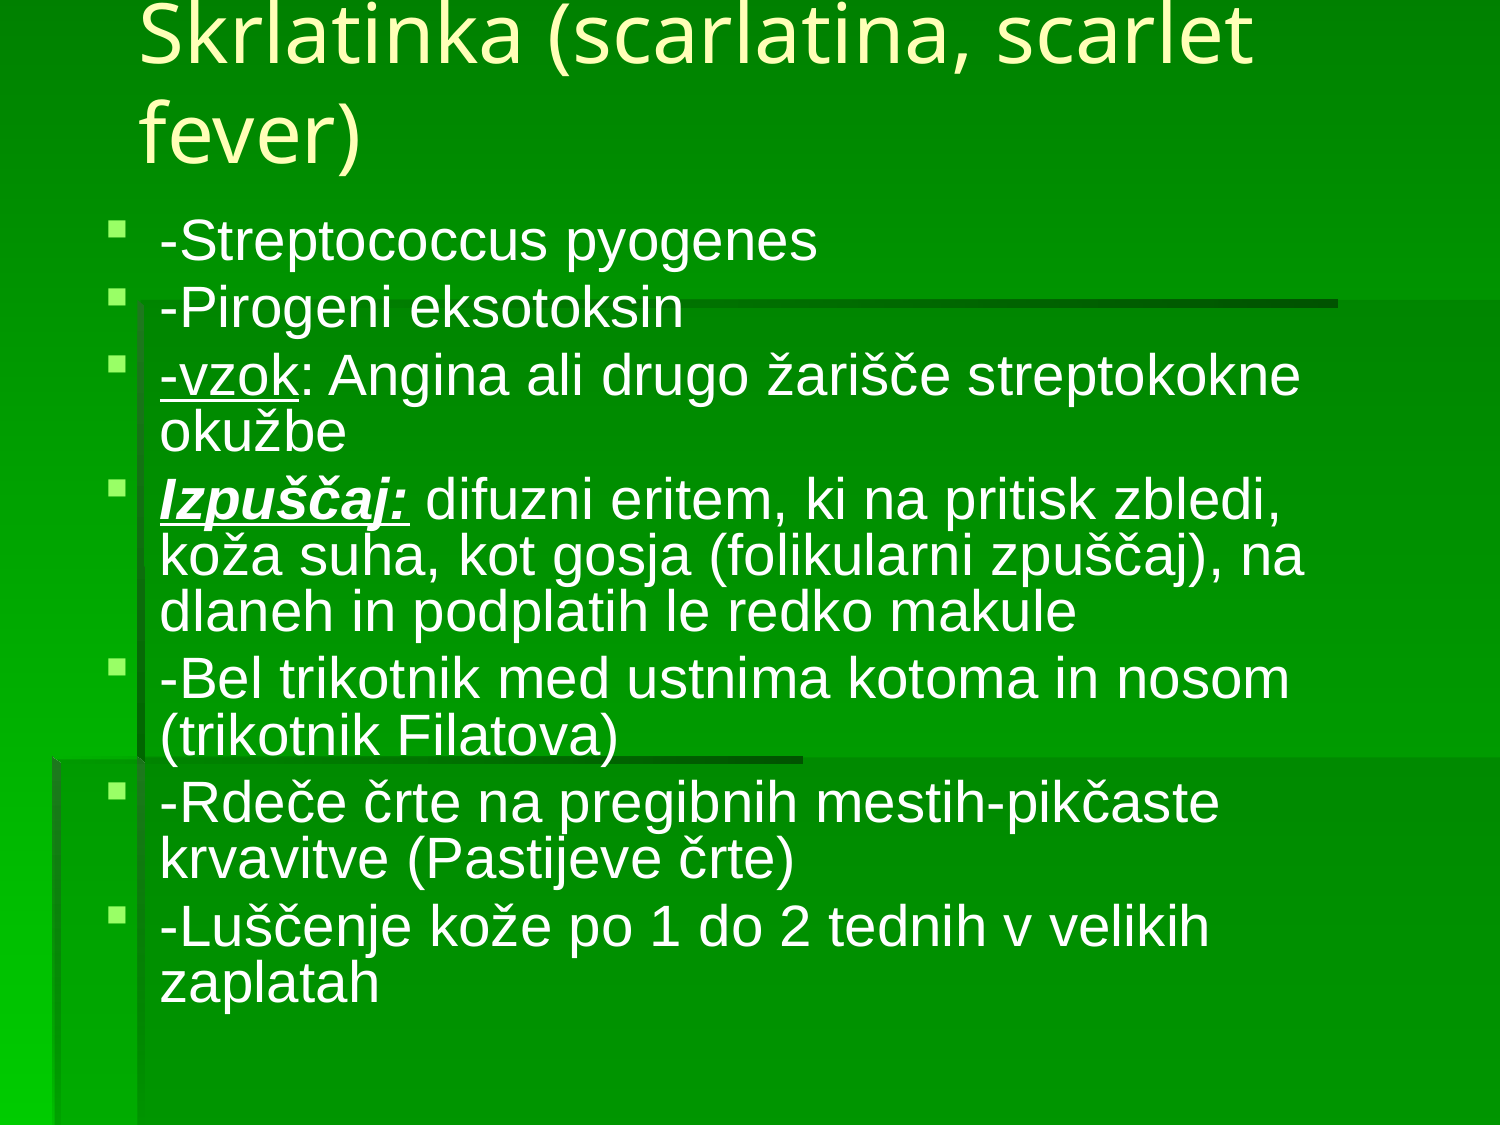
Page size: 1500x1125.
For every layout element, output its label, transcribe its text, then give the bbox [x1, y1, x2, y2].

list -Streptococcus pyogenes -Pirogeni eksotoksin -vzok: Angina ali drugo žarišče streptokokne okužbe Izpuščaj: difuzni eritem, ki na pritisk zbledi, koža suha, kot gosja (folikularni zpuščaj), na dlaneh in podplatih le redko makule -Bel trikotnik med ustnima kotoma in nosom (trikotnik Filatova) -Rdeče črte na pregibnih mestih-pikčaste krvavitve (Pastijeve črte) -Luščenje kože po 1 do 2 tednih v velikih zaplatah [88, 208, 1426, 1038]
title Škrlatinka (scarlatina, scarlet fever) [123, 40, 1451, 220]
